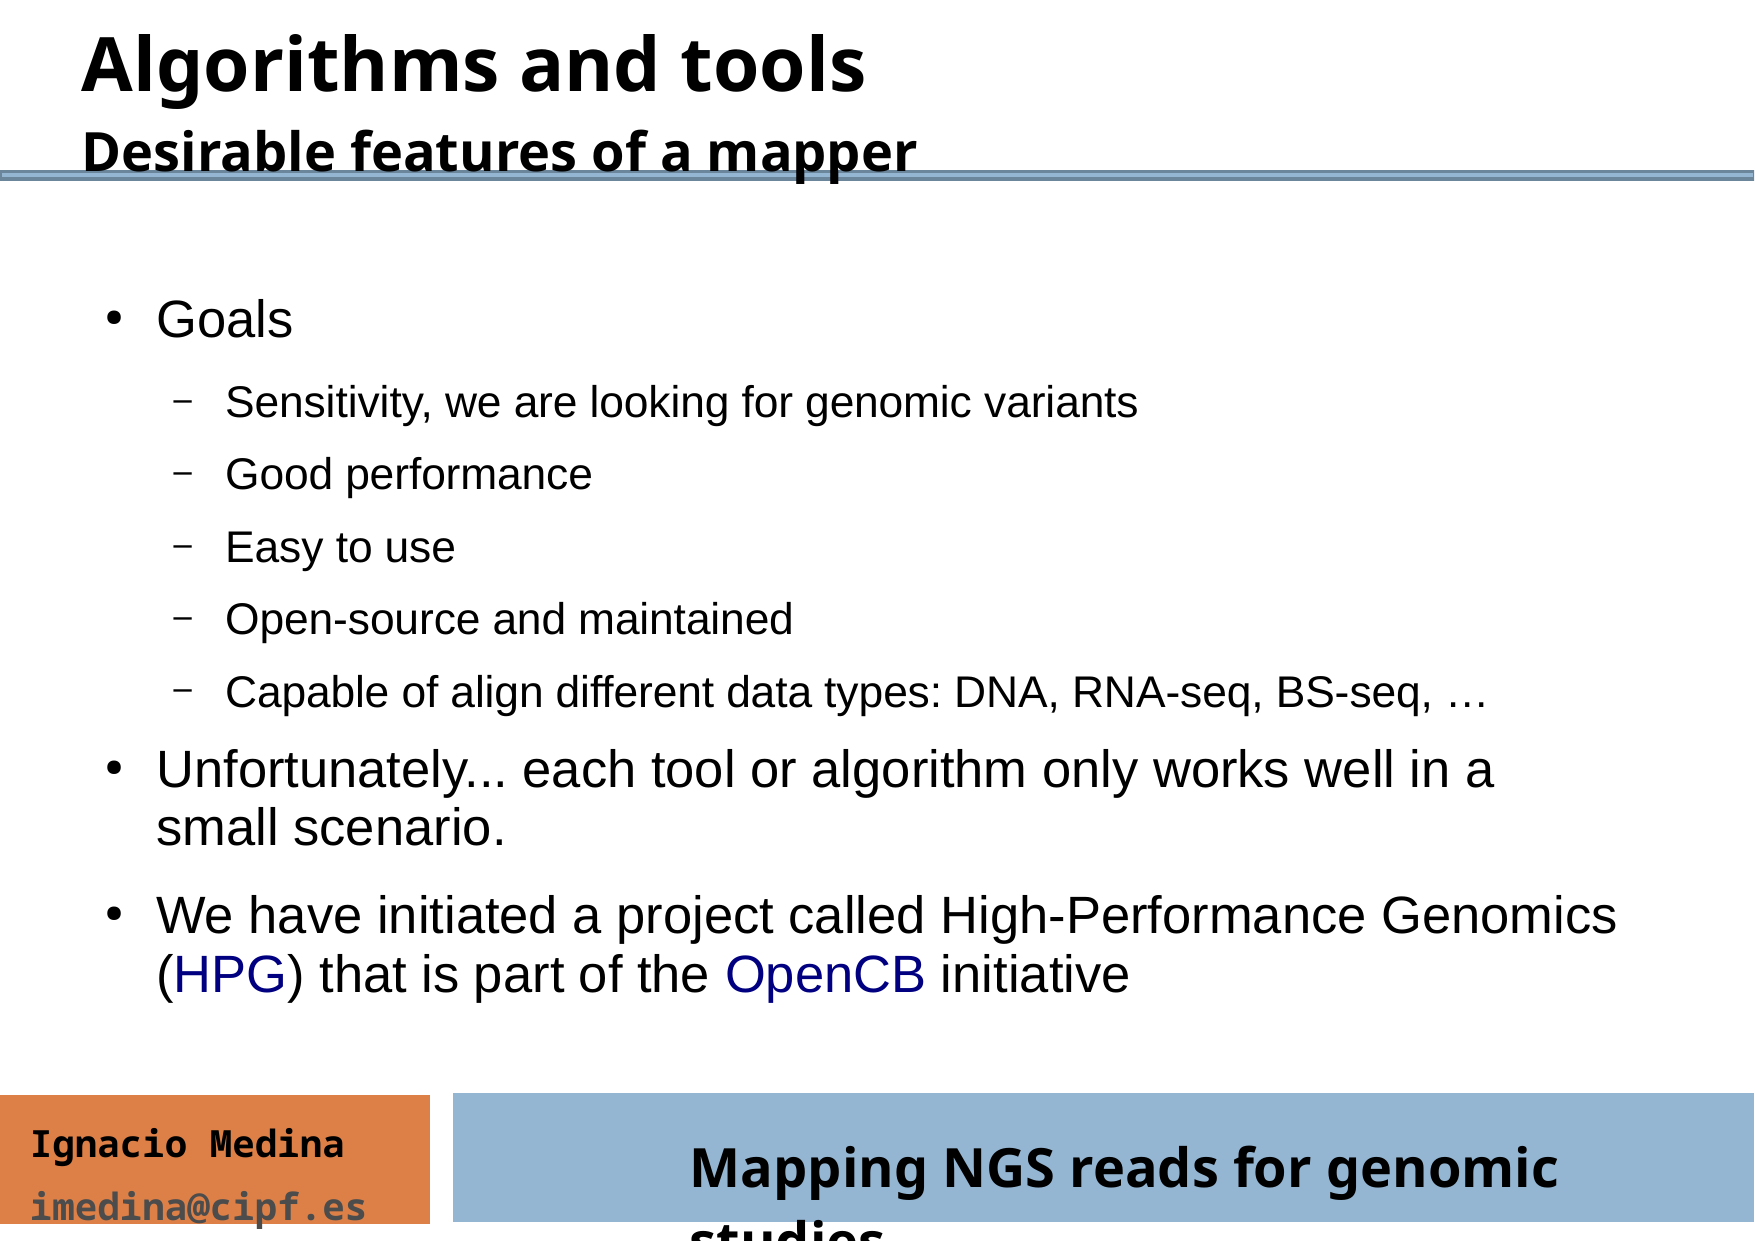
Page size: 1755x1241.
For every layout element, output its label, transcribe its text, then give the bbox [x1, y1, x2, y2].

text_box Algorithms and tools Desirable features of a mapper [67, 3, 1688, 168]
text_box [804, 171, 830, 179]
list Goals Sensitivity, we are looking for genomic variants Good performance Easy to use Open-source and maintained Capable of align different data types: DNA, RNA-seq, BS-seq, … Unfortunately... each tool or algorithm only works well in a small scenario. We have initiated a project called High-Performance Genomics (HPG) that is part of the OpenCB initiative [87, 290, 1632, 1010]
text_box [0, 171, 796, 179]
text_box Ignacio Medina imedina@cipf.es [15, 1110, 406, 1213]
text_box [838, 171, 1754, 179]
text_box Mapping NGS reads for genomic studies [675, 1122, 1726, 1200]
